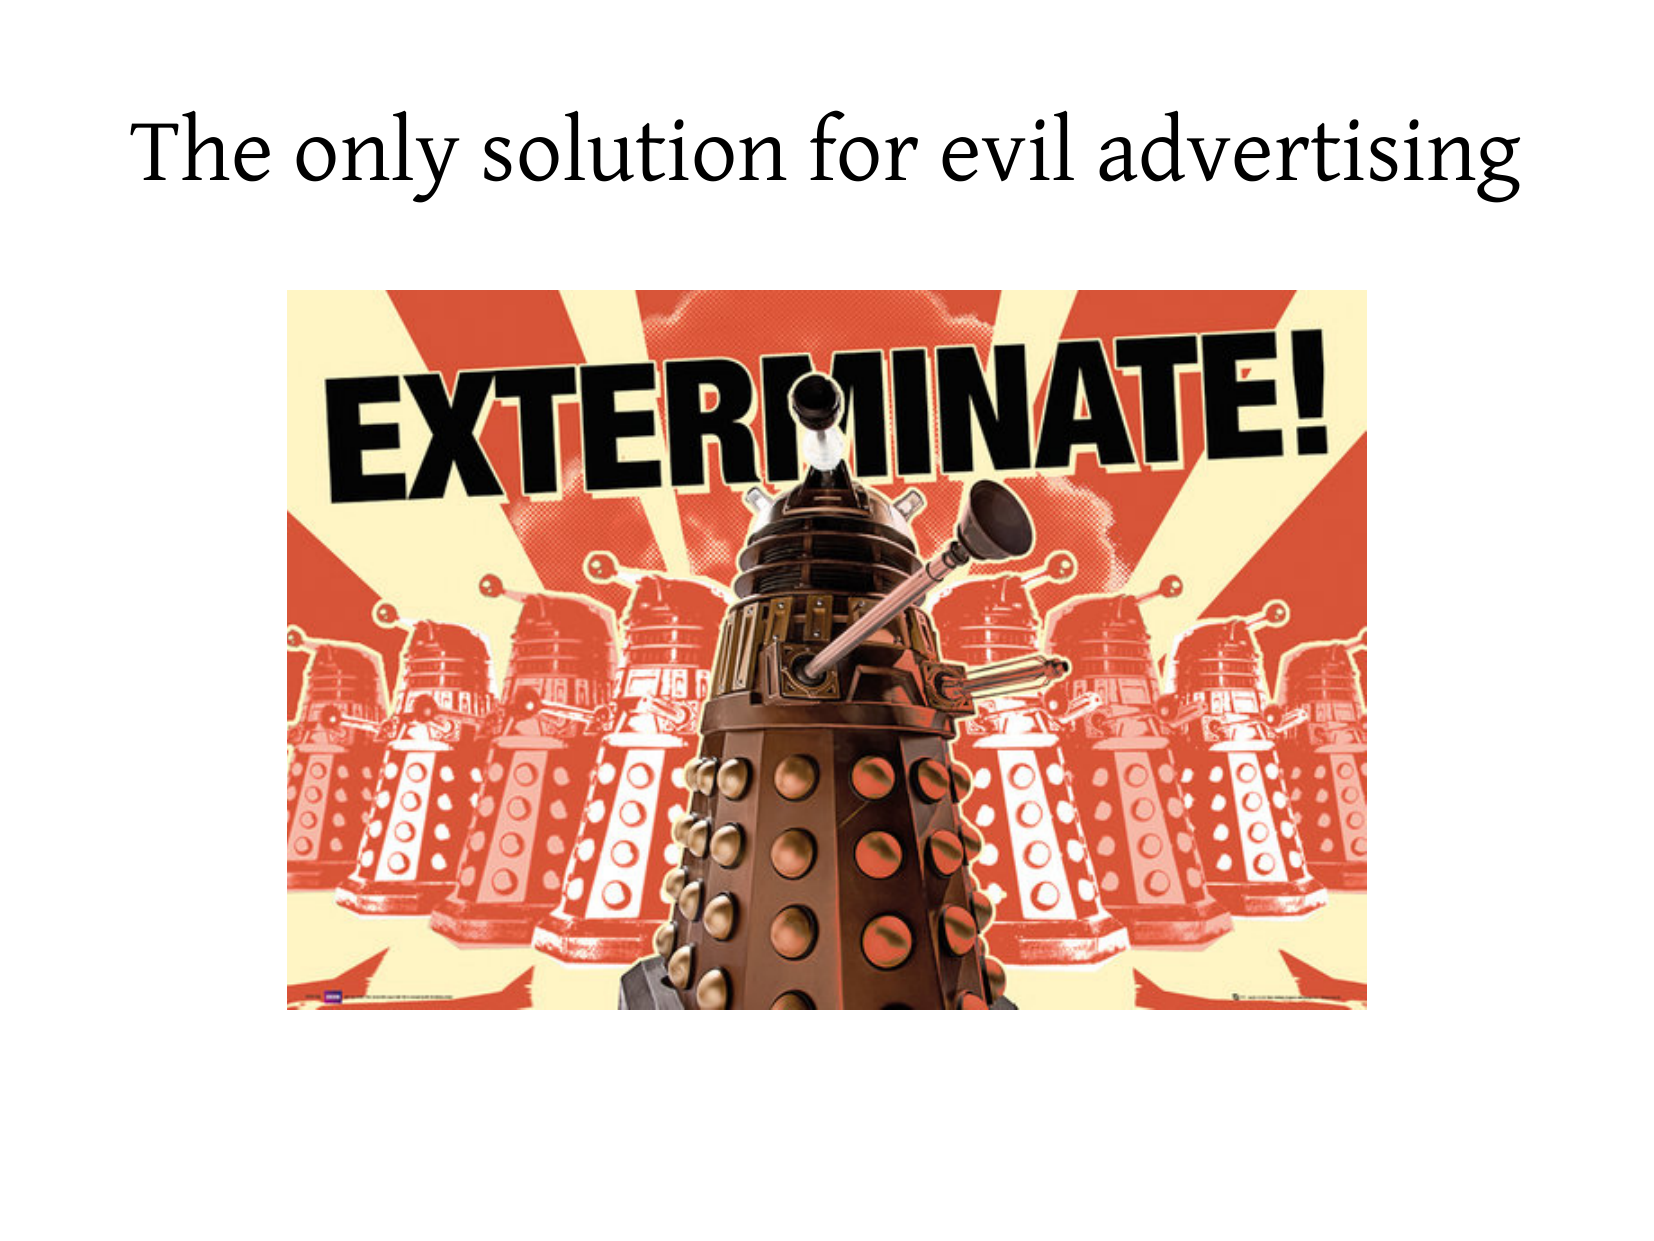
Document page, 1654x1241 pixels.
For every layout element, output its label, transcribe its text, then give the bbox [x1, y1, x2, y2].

picture [287, 290, 1367, 1010]
title The only solution for evil advertising [82, 49, 1571, 257]
